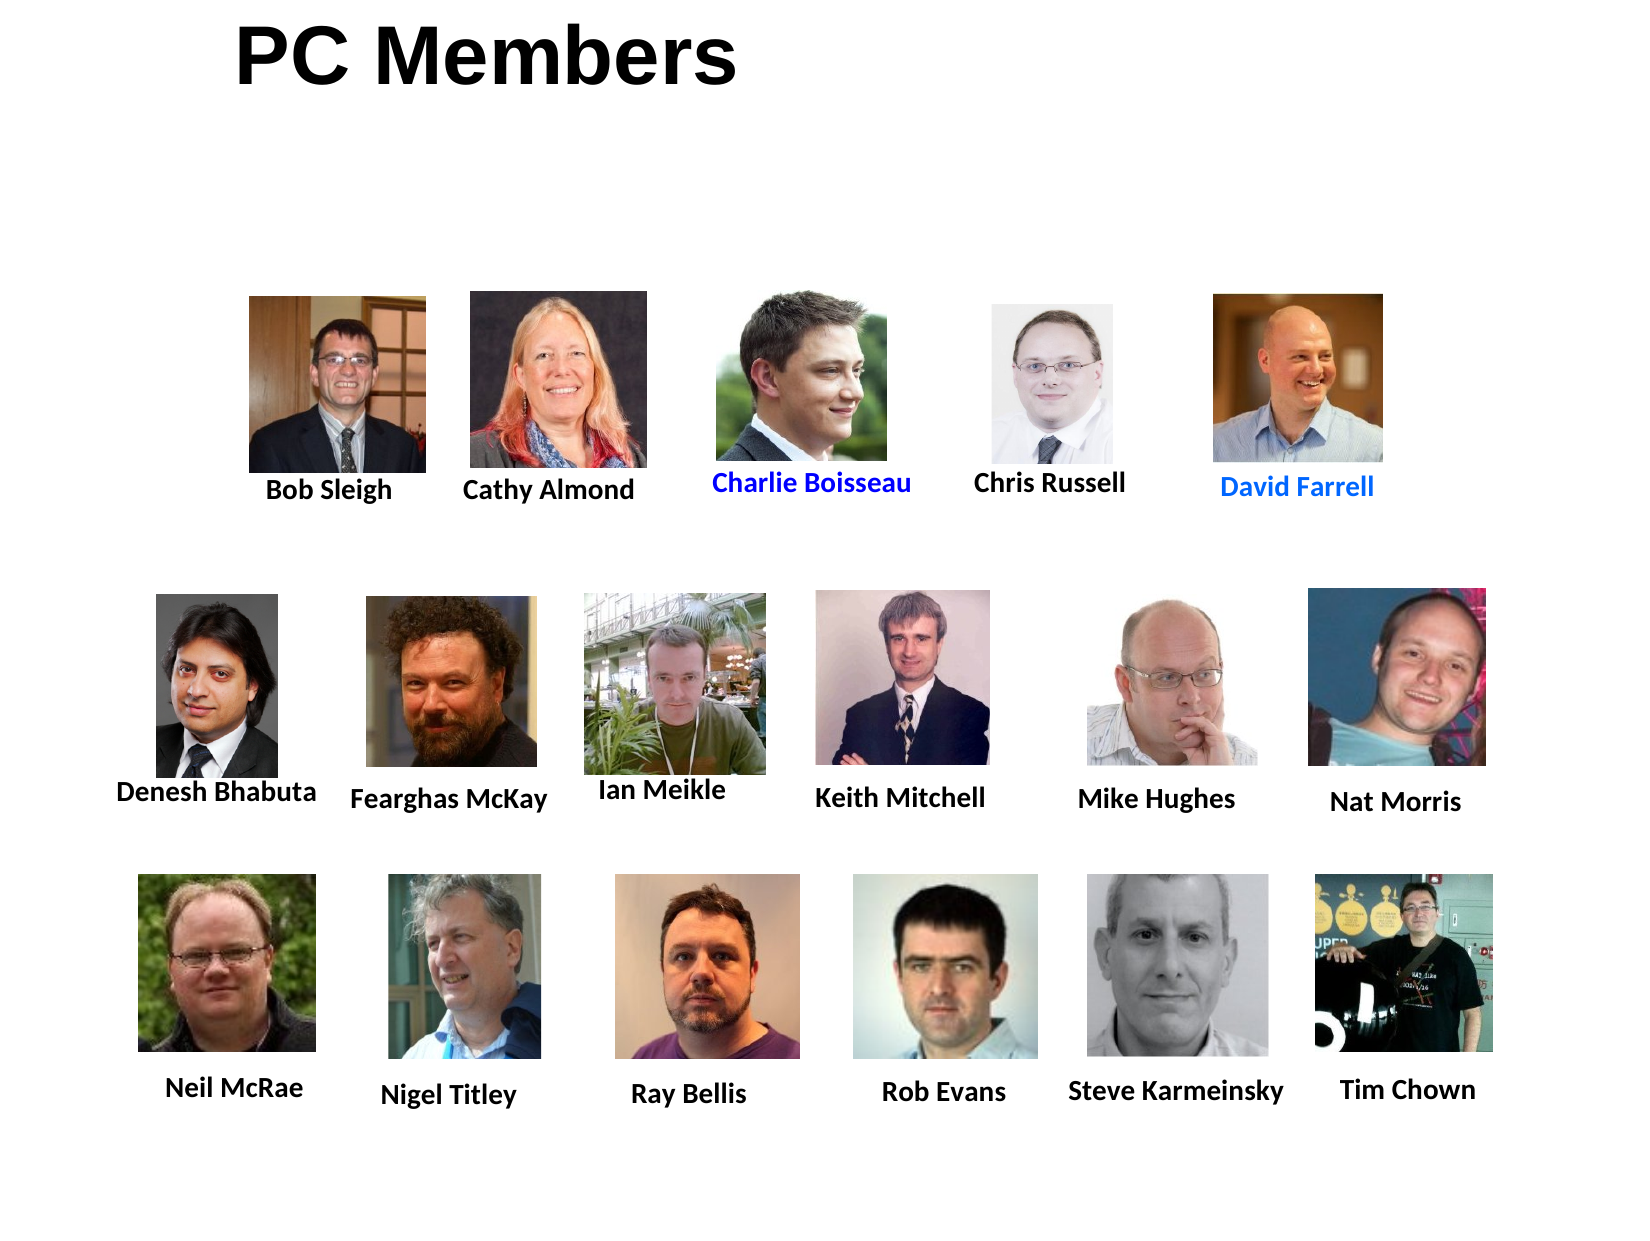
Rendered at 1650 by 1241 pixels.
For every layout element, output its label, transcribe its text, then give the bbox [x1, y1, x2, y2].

text_box Denesh Bhabuta [50, 772, 383, 823]
picture [815, 590, 990, 765]
picture [388, 874, 542, 1059]
text_box Ray Bellis [587, 1074, 791, 1125]
picture [470, 291, 647, 468]
text_box Cathy Almond [398, 469, 700, 521]
text_box Tim Chown [1295, 1069, 1521, 1121]
text_box Fearghas McKay [331, 779, 568, 830]
text_box Nat Morris [1283, 781, 1509, 833]
title PC Members [0, 0, 976, 113]
picture [1087, 874, 1269, 1057]
text_box Bob Sleigh [188, 469, 398, 521]
text_box Charlie Boisseau [694, 463, 931, 514]
text_box Neil McRae [121, 1068, 348, 1119]
picture [716, 290, 887, 461]
text_box Steve Karmeinsky [1044, 1070, 1308, 1122]
picture [1308, 588, 1486, 766]
text_box Chris Russell [931, 463, 1205, 514]
text_box Keith Mitchell [748, 777, 1053, 829]
picture [156, 594, 278, 779]
text_box Rob Evans [842, 1072, 1046, 1123]
picture [1213, 293, 1383, 463]
picture [138, 874, 316, 1052]
picture [991, 304, 1113, 464]
picture [615, 874, 800, 1059]
picture [584, 593, 766, 769]
picture [249, 296, 426, 473]
text_box Ian Meikle [489, 769, 836, 821]
text_box Mike Hughes [1004, 778, 1309, 830]
text_box David Farrell [1189, 466, 1406, 518]
picture [366, 596, 537, 767]
text_box Nigel Titley [347, 1074, 551, 1126]
picture [853, 874, 1038, 1059]
picture [1315, 874, 1493, 1052]
picture [1087, 594, 1258, 766]
